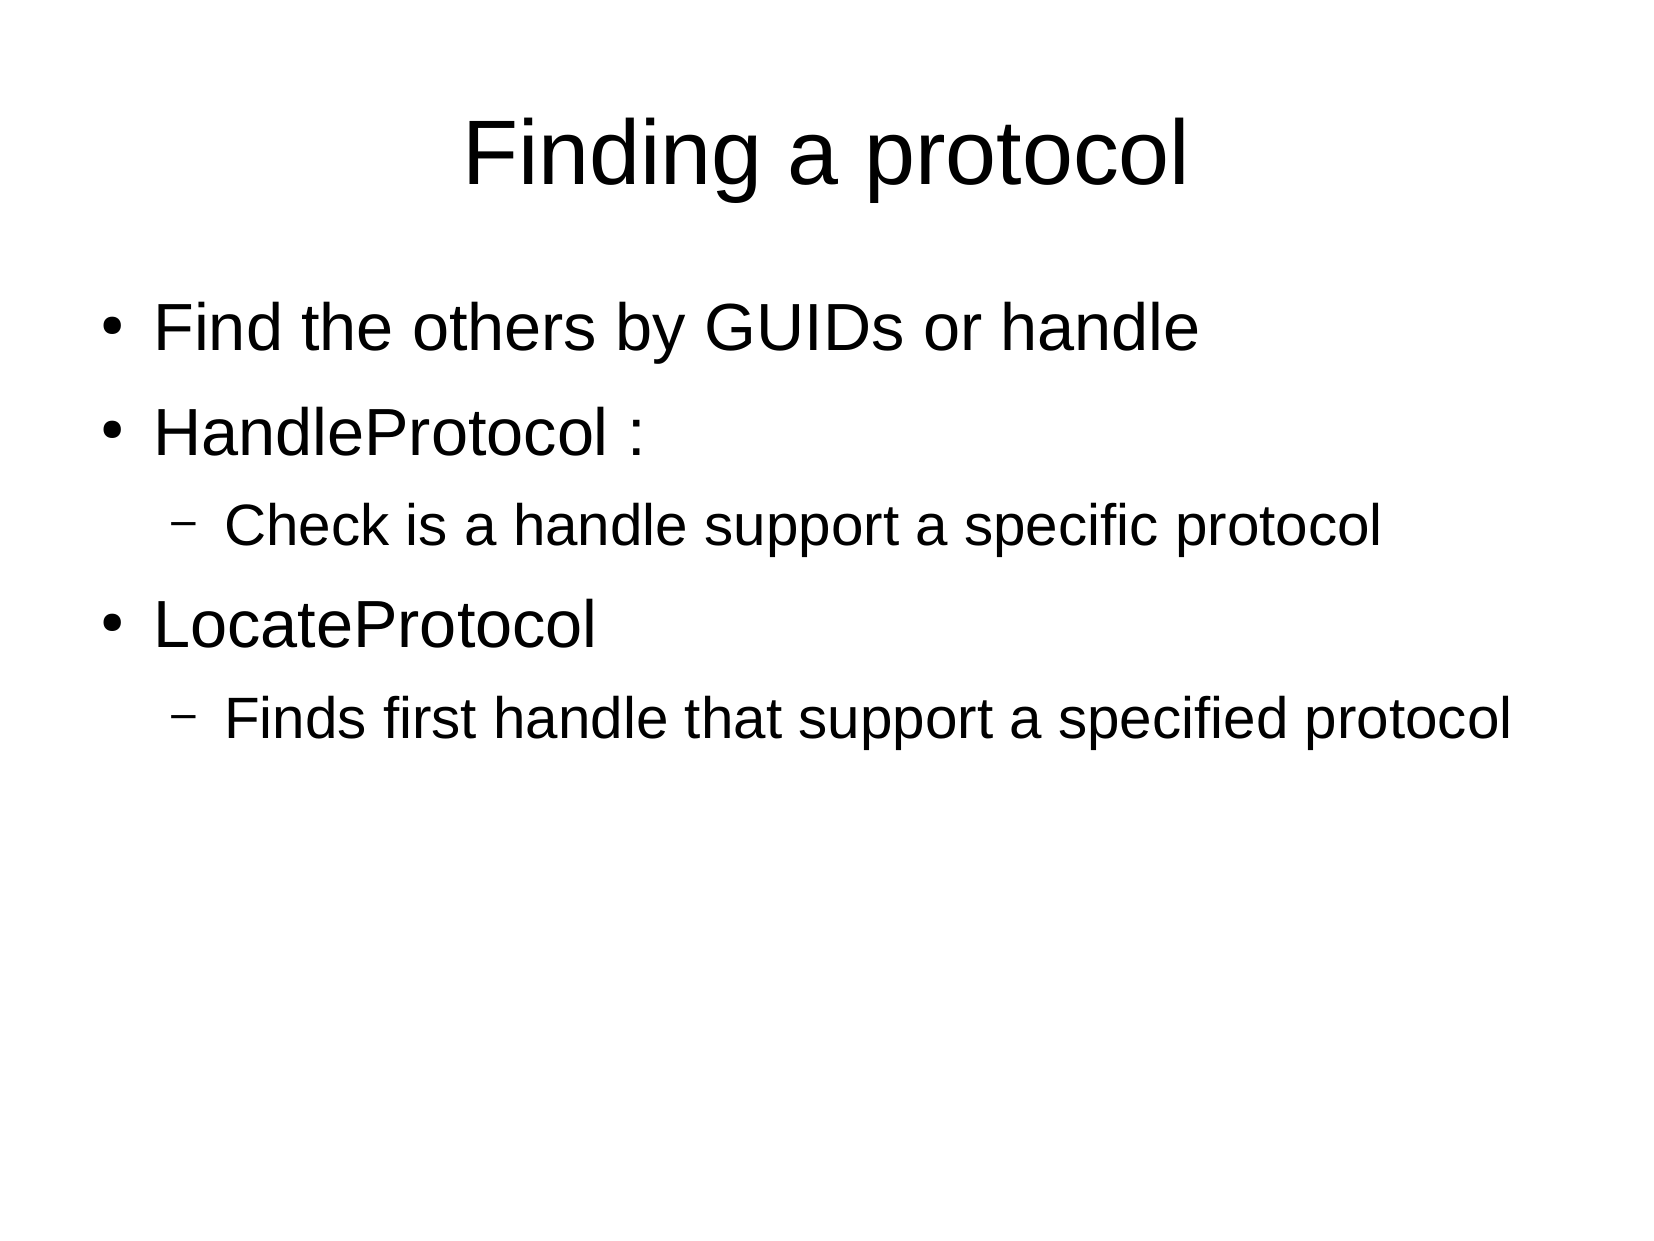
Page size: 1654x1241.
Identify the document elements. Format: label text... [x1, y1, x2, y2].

title Finding a protocol [82, 49, 1571, 257]
list Find the others by GUIDs or handle HandleProtocol : Check is a handle support a specific protocol LocateProtocol Finds first handle that support a specified protocol [82, 290, 1571, 1010]
